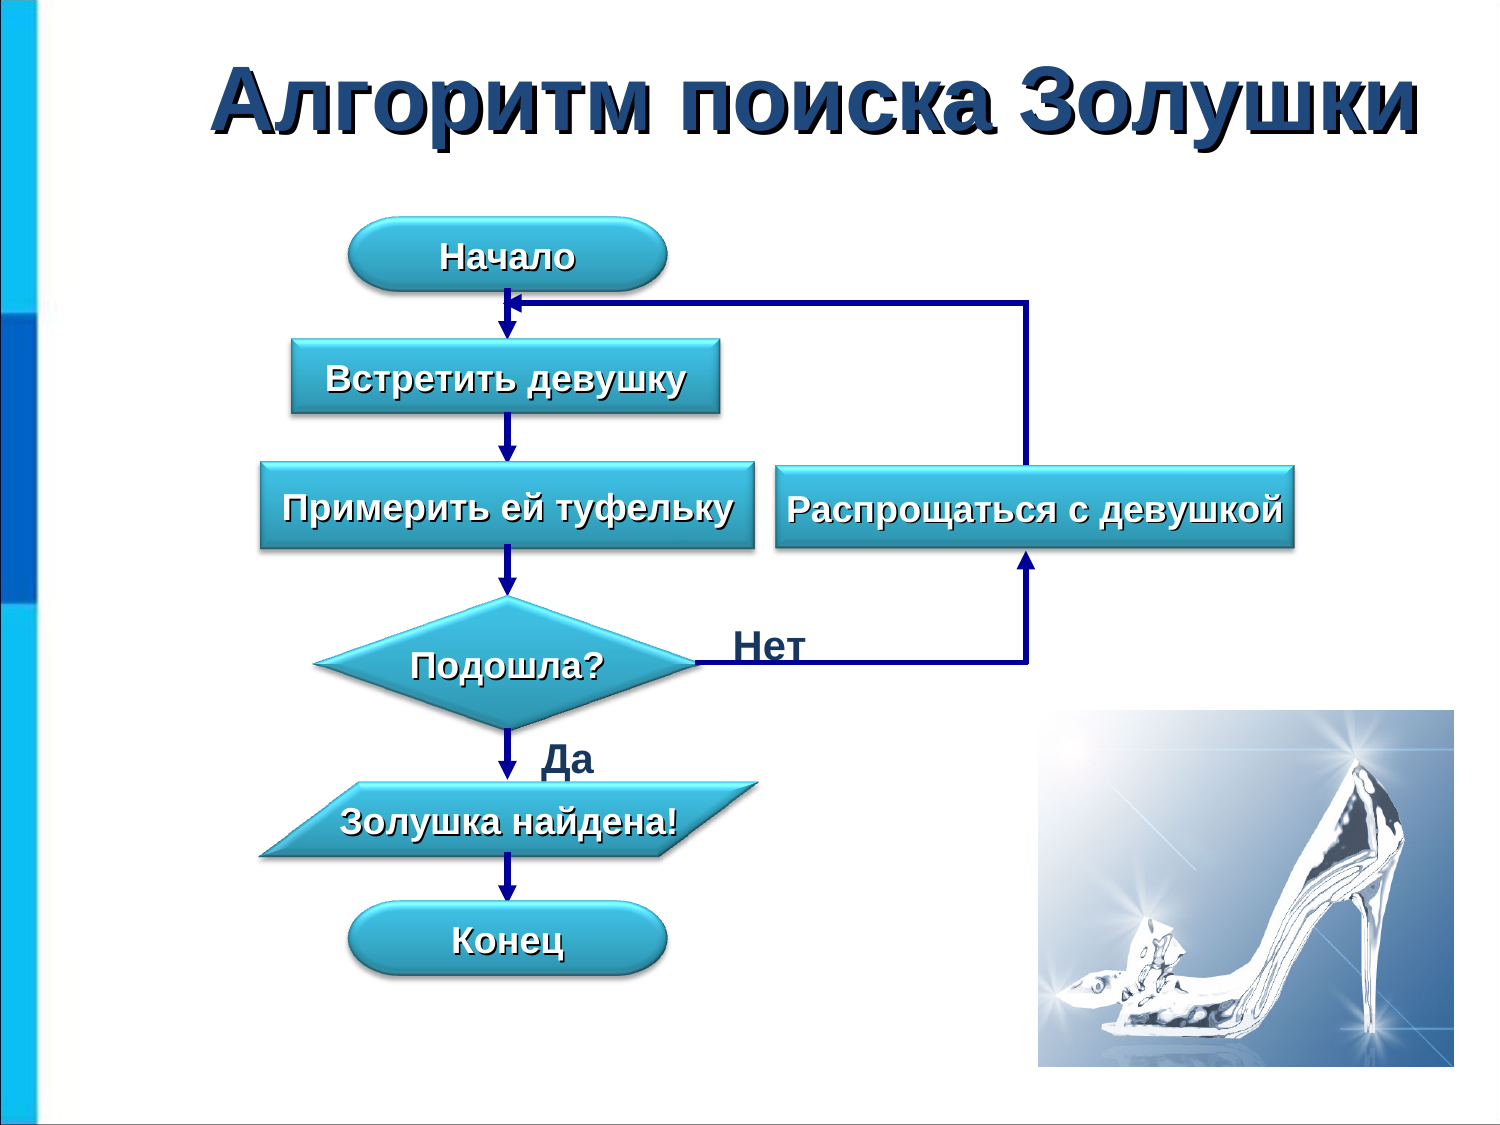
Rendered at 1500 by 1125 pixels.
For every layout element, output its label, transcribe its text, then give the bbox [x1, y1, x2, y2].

text_box Золушка найдена! [359, 782, 659, 857]
text_box Распрощаться с девушкой [776, 466, 1294, 548]
text_box Подошла? [410, 630, 605, 698]
text_box Примерить ей туфельку [261, 462, 754, 549]
text_box Да [526, 723, 609, 790]
text_box Алгоритм поиска Золушки [64, 0, 1500, 188]
text_box Встретить девушку [292, 339, 719, 414]
text_box Начало [364, 228, 651, 281]
text_box Конец [364, 912, 651, 965]
text_box Нет [717, 611, 822, 677]
picture [0, 0, 1500, 1125]
